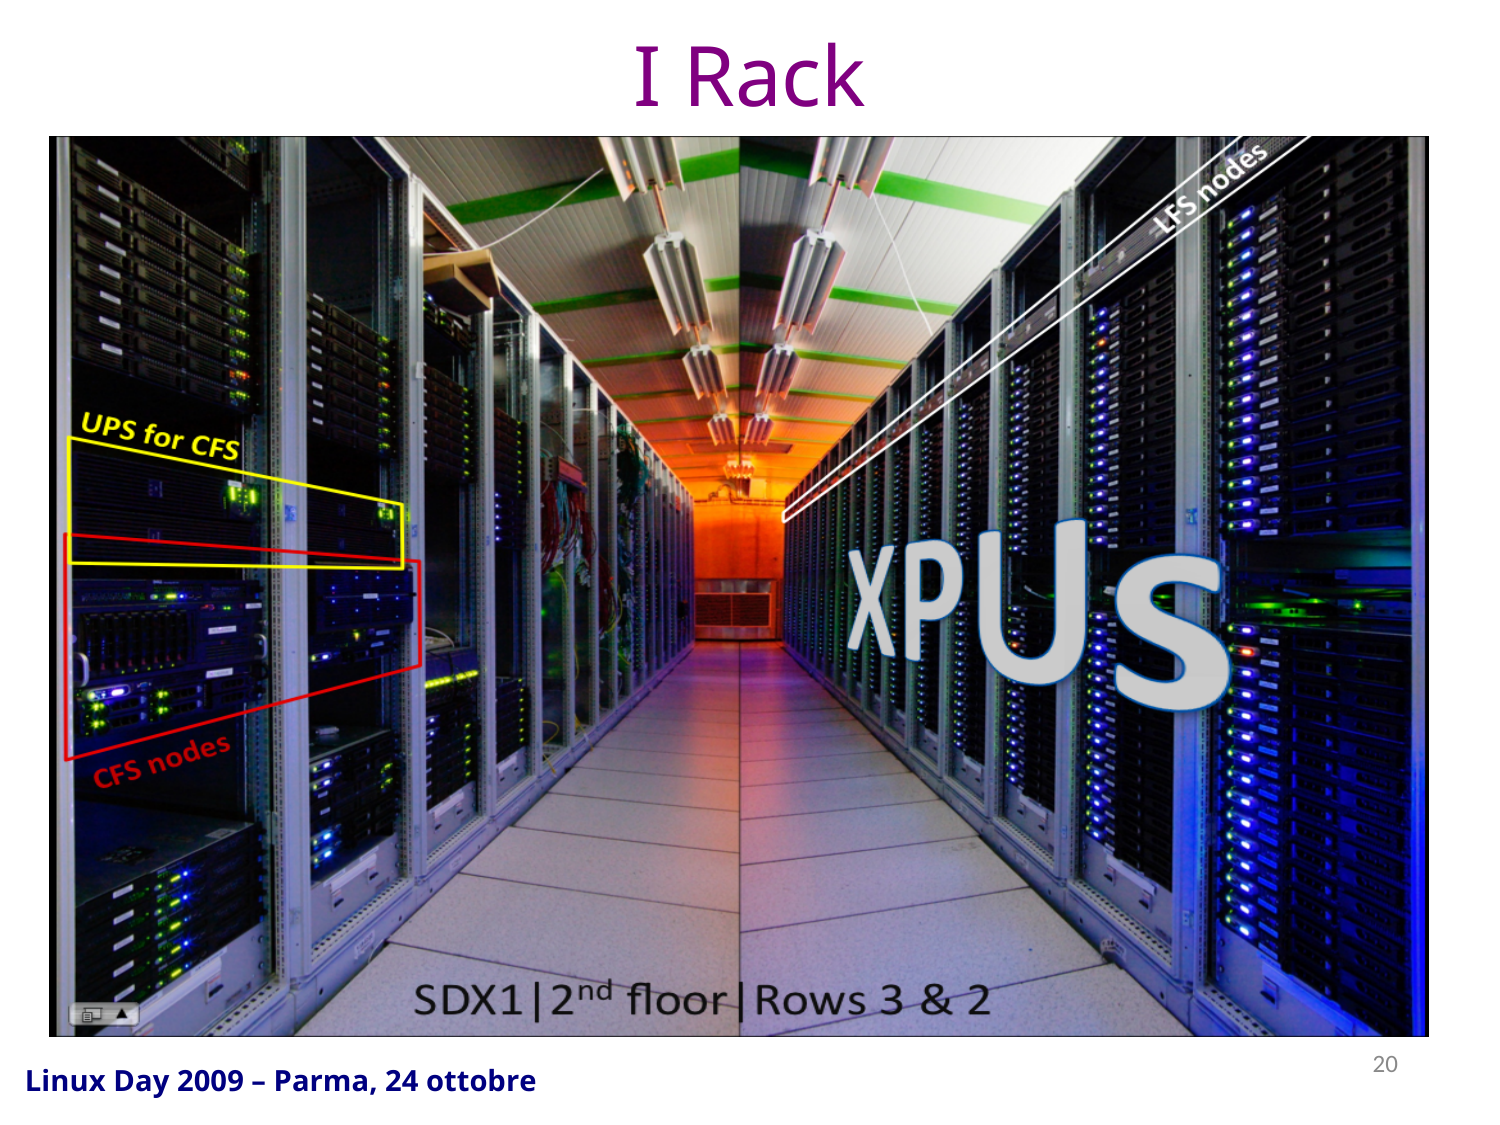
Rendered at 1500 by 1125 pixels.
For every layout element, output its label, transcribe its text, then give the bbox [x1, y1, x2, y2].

text_box I Rack [41, 0, 1459, 132]
picture [49, 136, 1429, 1037]
